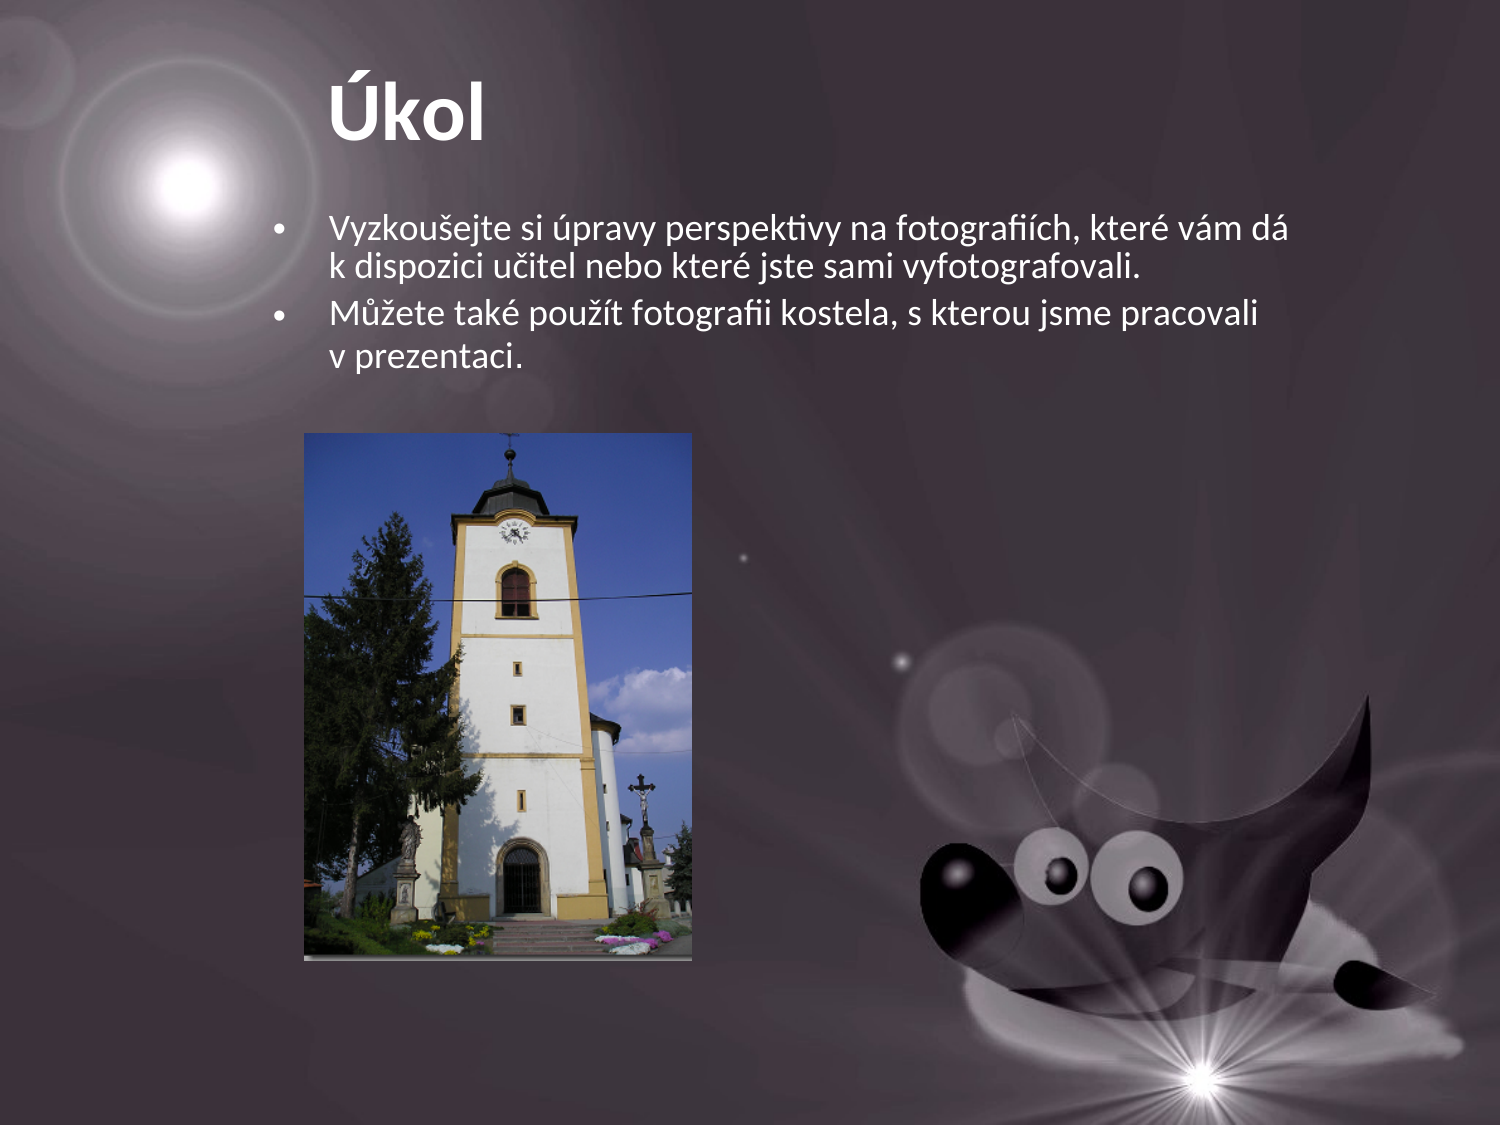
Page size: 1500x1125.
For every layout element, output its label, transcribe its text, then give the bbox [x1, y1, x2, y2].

list Vyzkoušejte si úpravy perspektivy na fotografiích, které vám dá k dispozici učitel nebo které jste sami vyfotografovali. Můžete také použít fotografii kostela, s kterou jsme pracovali v prezentaci. [257, 199, 1353, 404]
picture [0, 0, 1500, 1125]
text_box Úkol [312, 42, 1192, 172]
